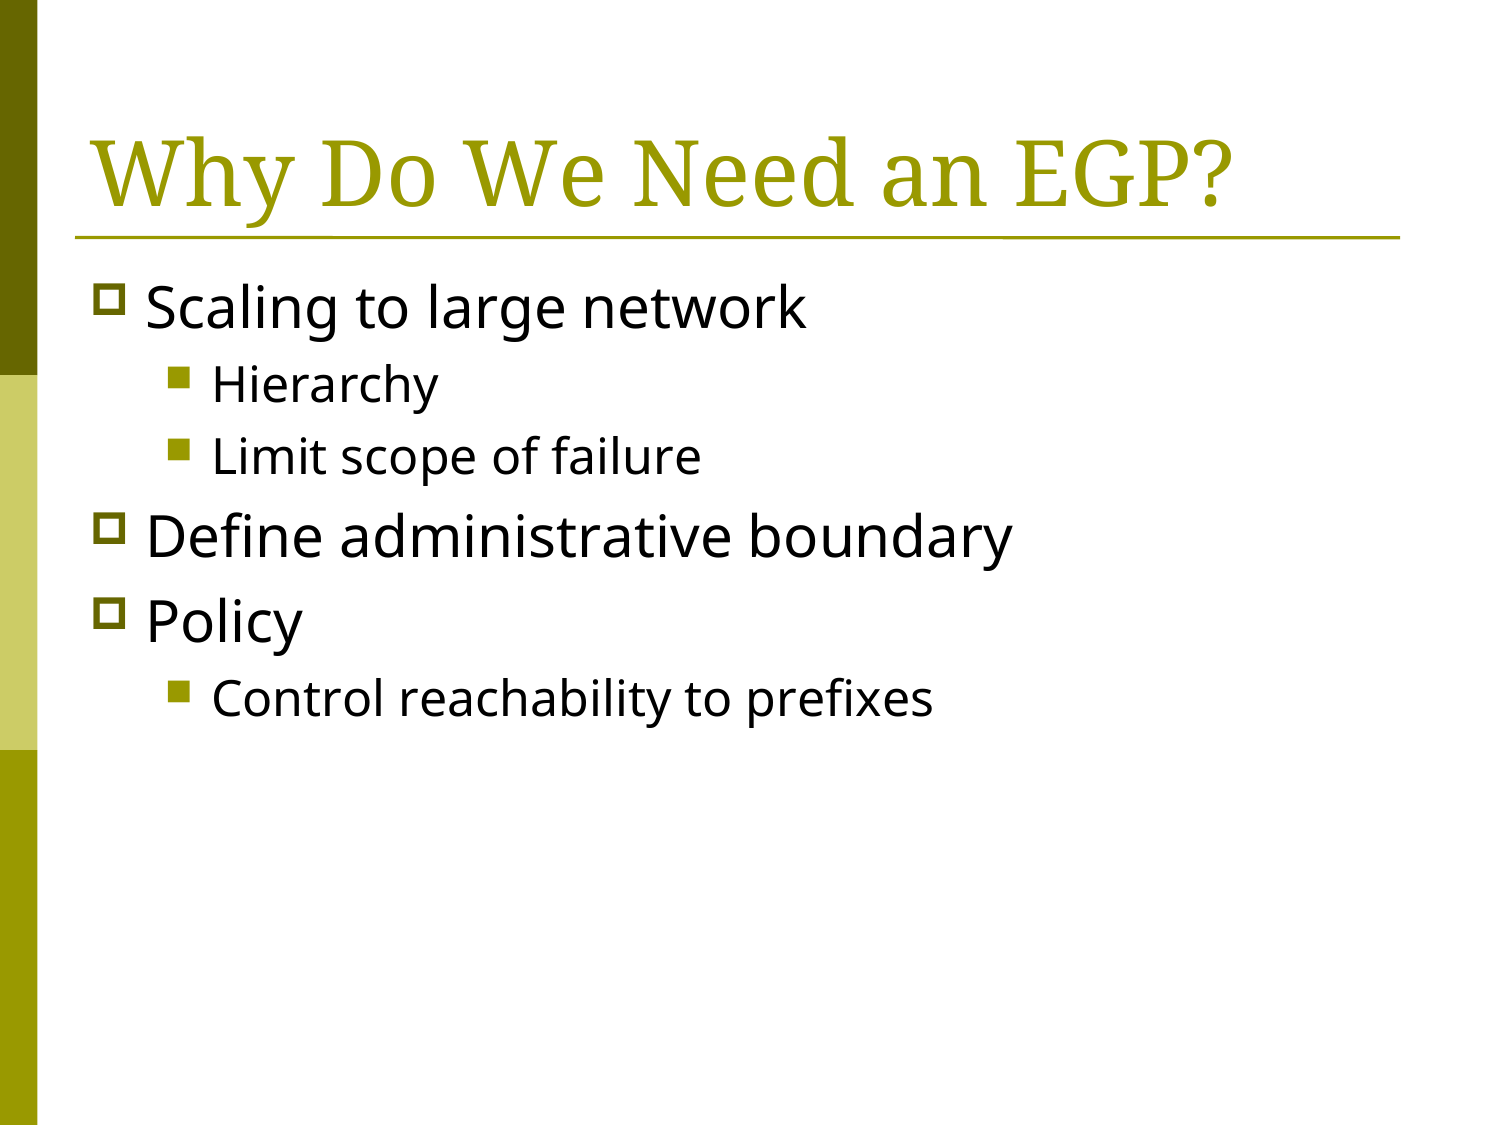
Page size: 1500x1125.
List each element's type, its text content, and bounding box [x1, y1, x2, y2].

title Why Do We Need an EGP? [75, 45, 1426, 233]
list Scaling to large network Hierarchy Limit scope of failure Define administrative boundary Policy Control reachability to prefixes [75, 262, 1426, 1006]
